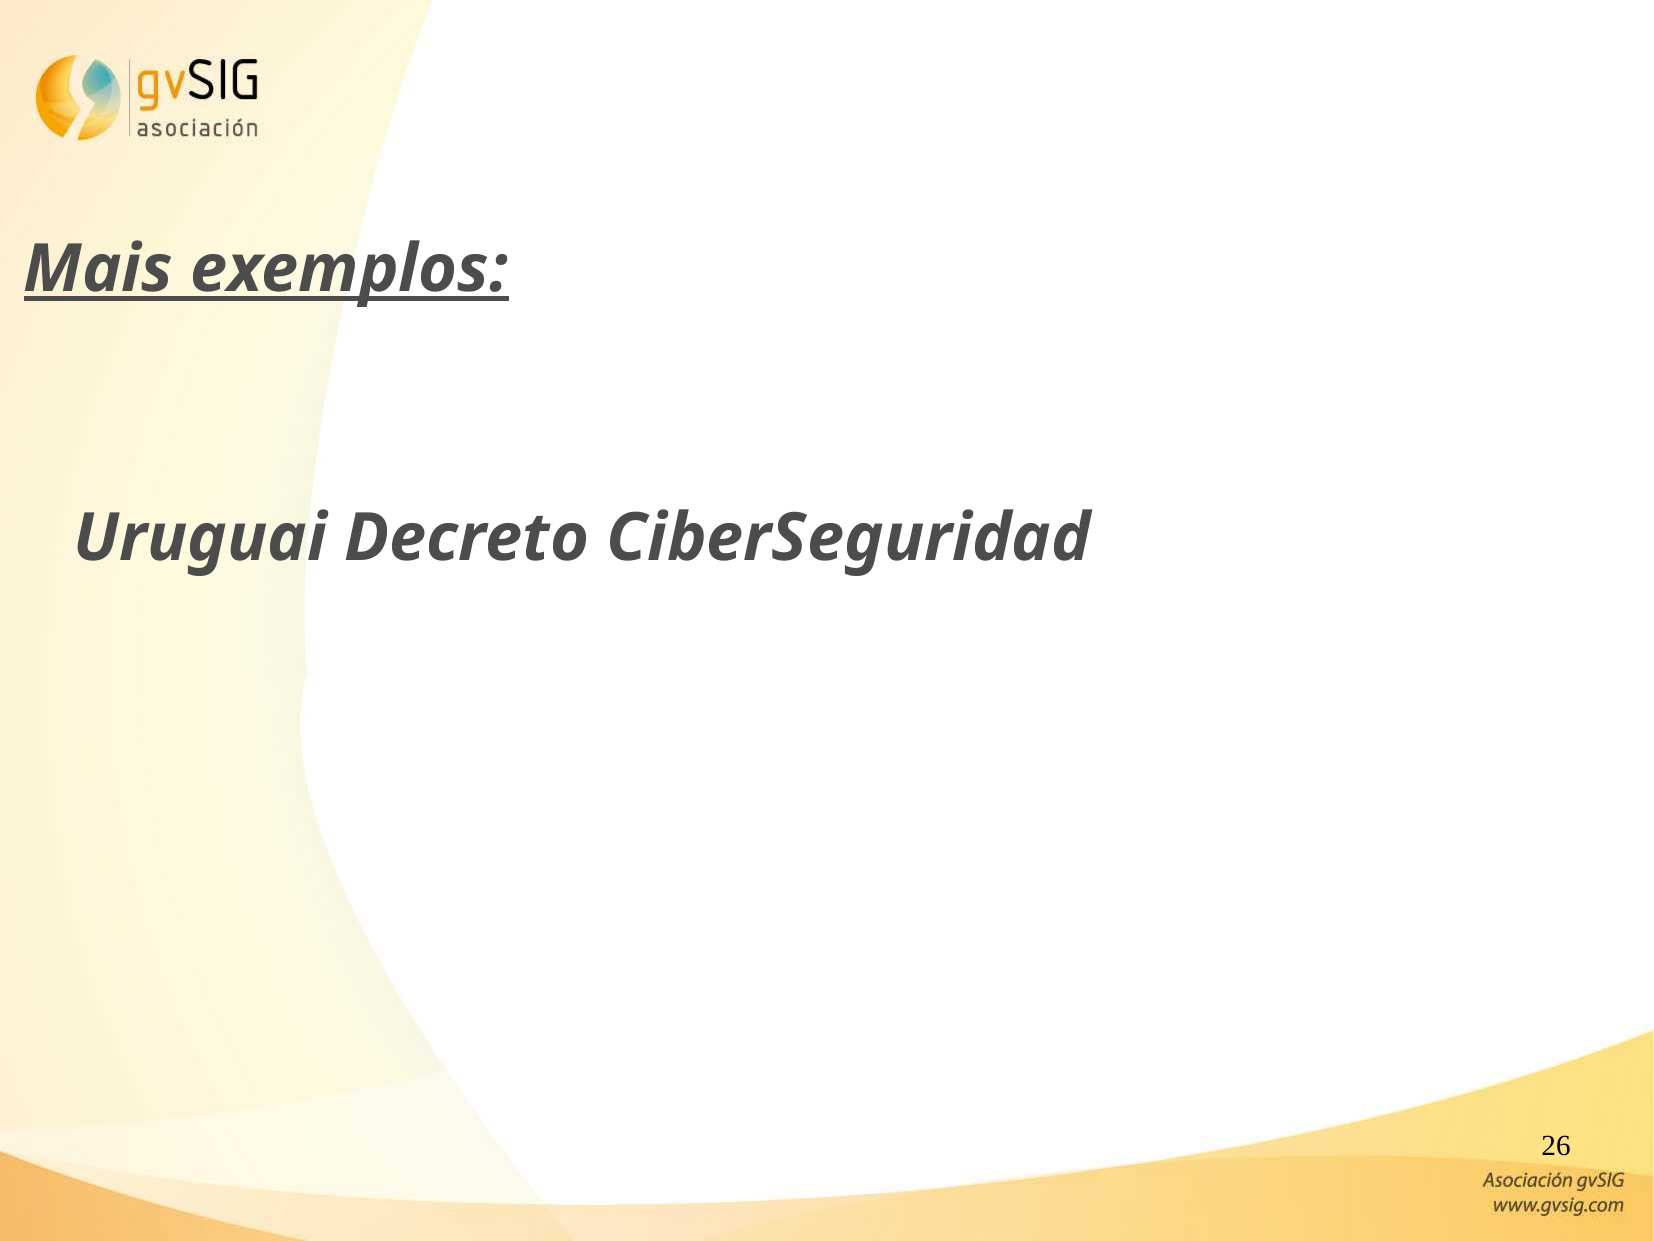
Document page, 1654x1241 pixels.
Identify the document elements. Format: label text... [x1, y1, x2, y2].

picture [0, 0, 1654, 1241]
text_box Uruguai Decreto CiberSeguridad [59, 482, 1595, 731]
text_box Mais exemplos: [23, 226, 1032, 305]
